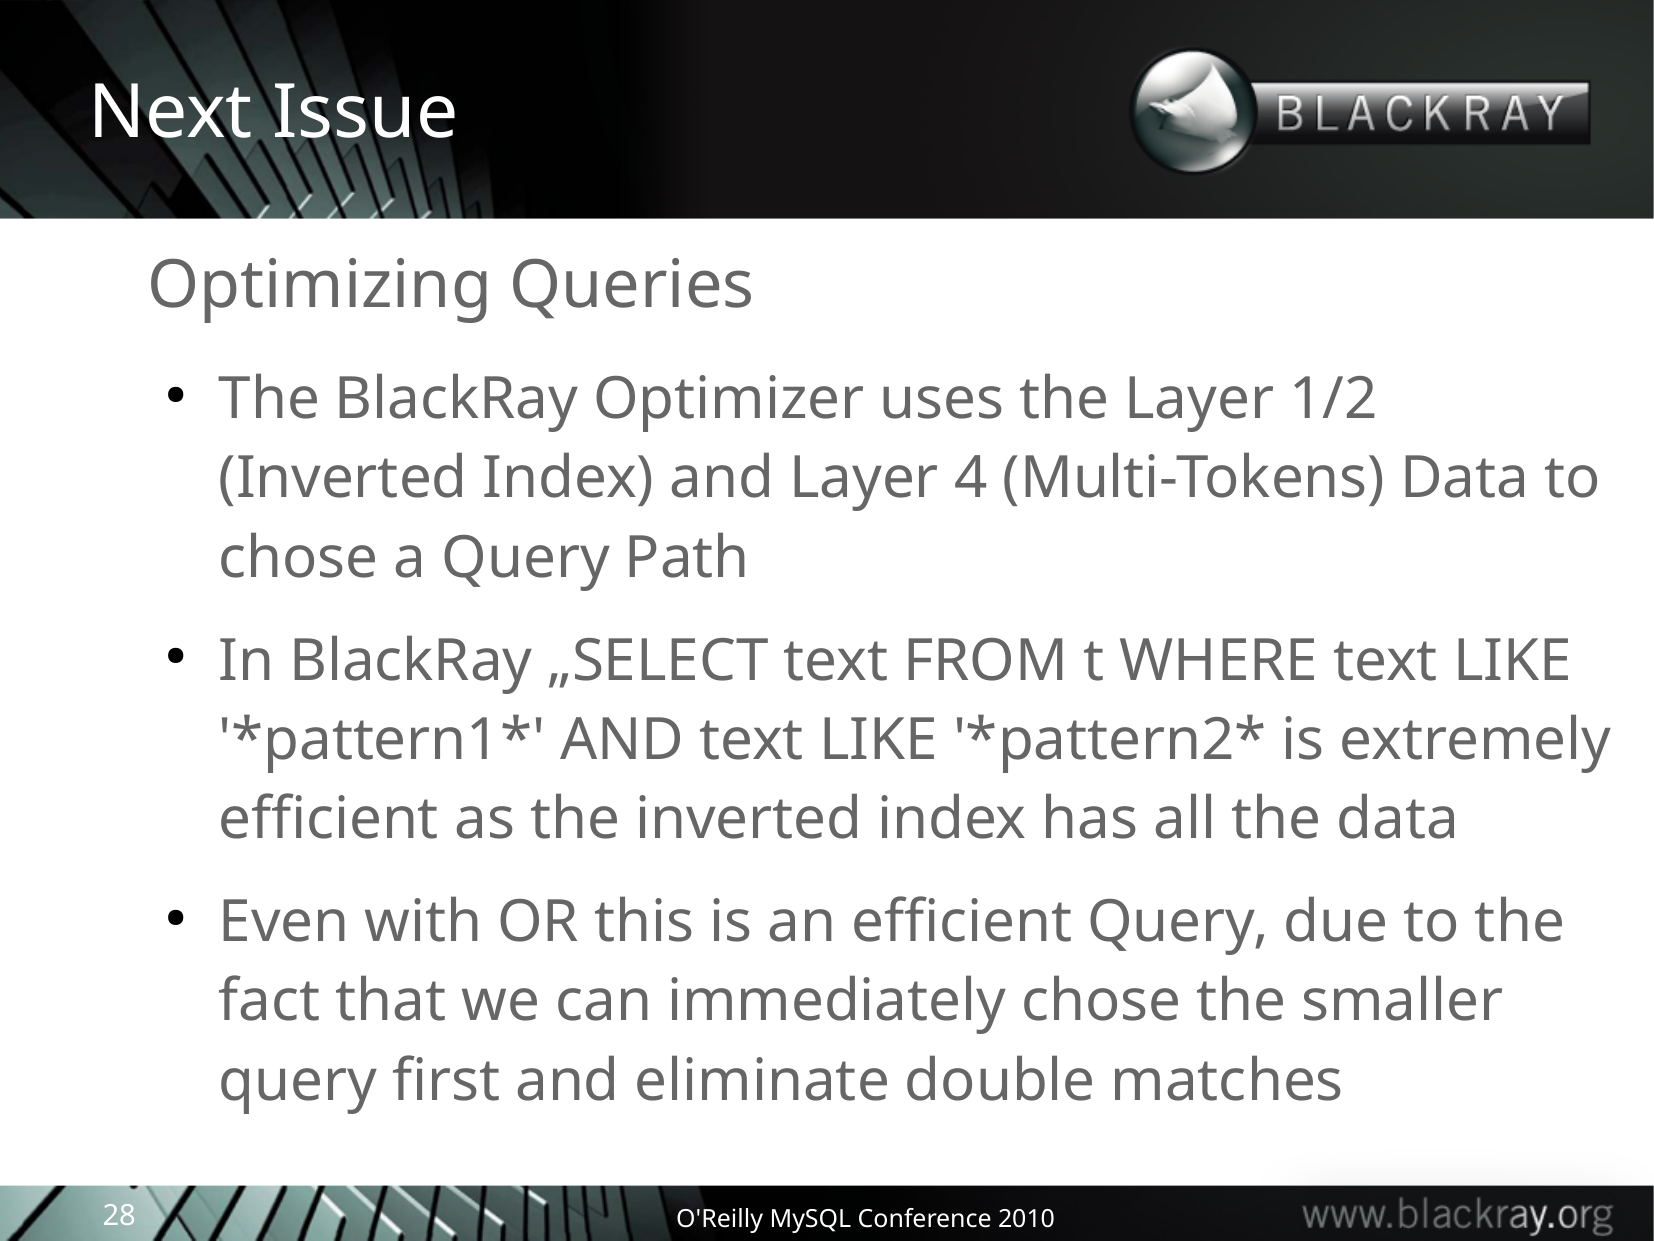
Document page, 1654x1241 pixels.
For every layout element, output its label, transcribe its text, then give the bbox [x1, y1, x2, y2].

list Optimizing Queries The BlackRay Optimizer uses the Layer 1/2 (Inverted Index) and Layer 4 (Multi-Tokens) Data to chose a Query Path In BlackRay „SELECT text FROM t WHERE text LIKE '*pattern1*' AND text LIKE '*pattern2* is extremely efficient as the inverted index has all the data Even with OR this is an efficient Query, due to the fact that we can immediately chose the smaller query first and eliminate double matches [76, 236, 1625, 1137]
title Next Issue [88, 46, 1577, 170]
picture [0, 0, 1654, 1241]
